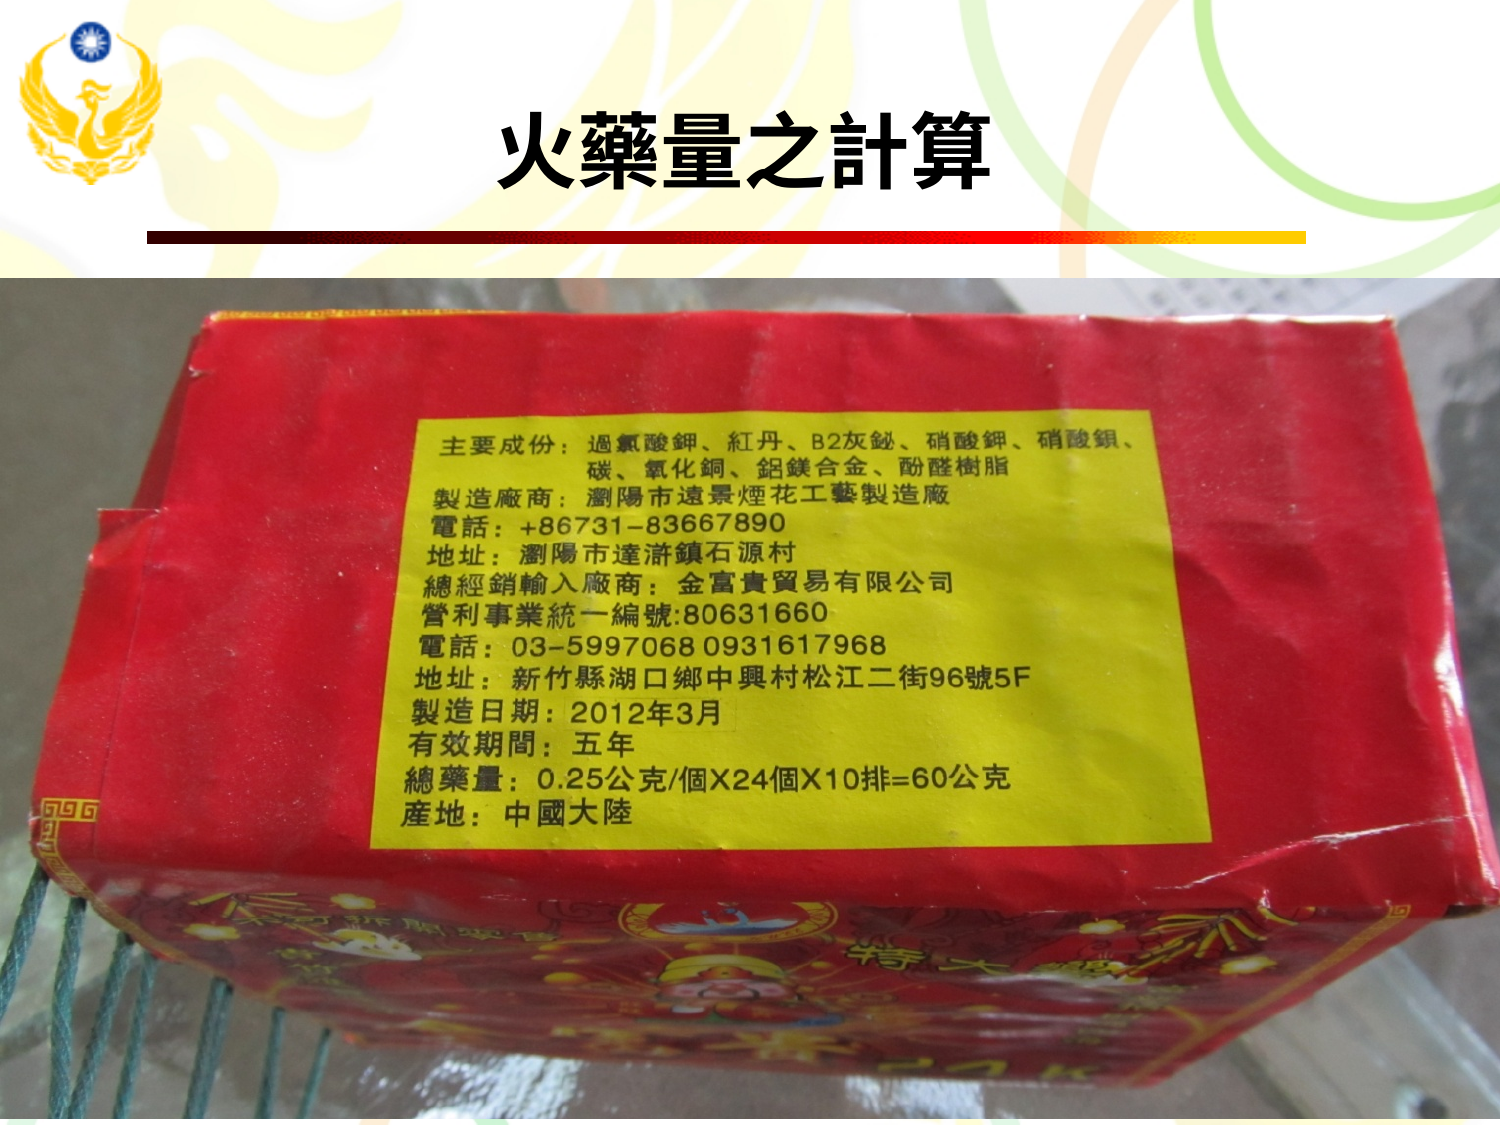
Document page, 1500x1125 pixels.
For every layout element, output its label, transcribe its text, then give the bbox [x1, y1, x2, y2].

picture [0, 0, 1500, 1125]
title 火藥量之計算 [41, 42, 1447, 256]
